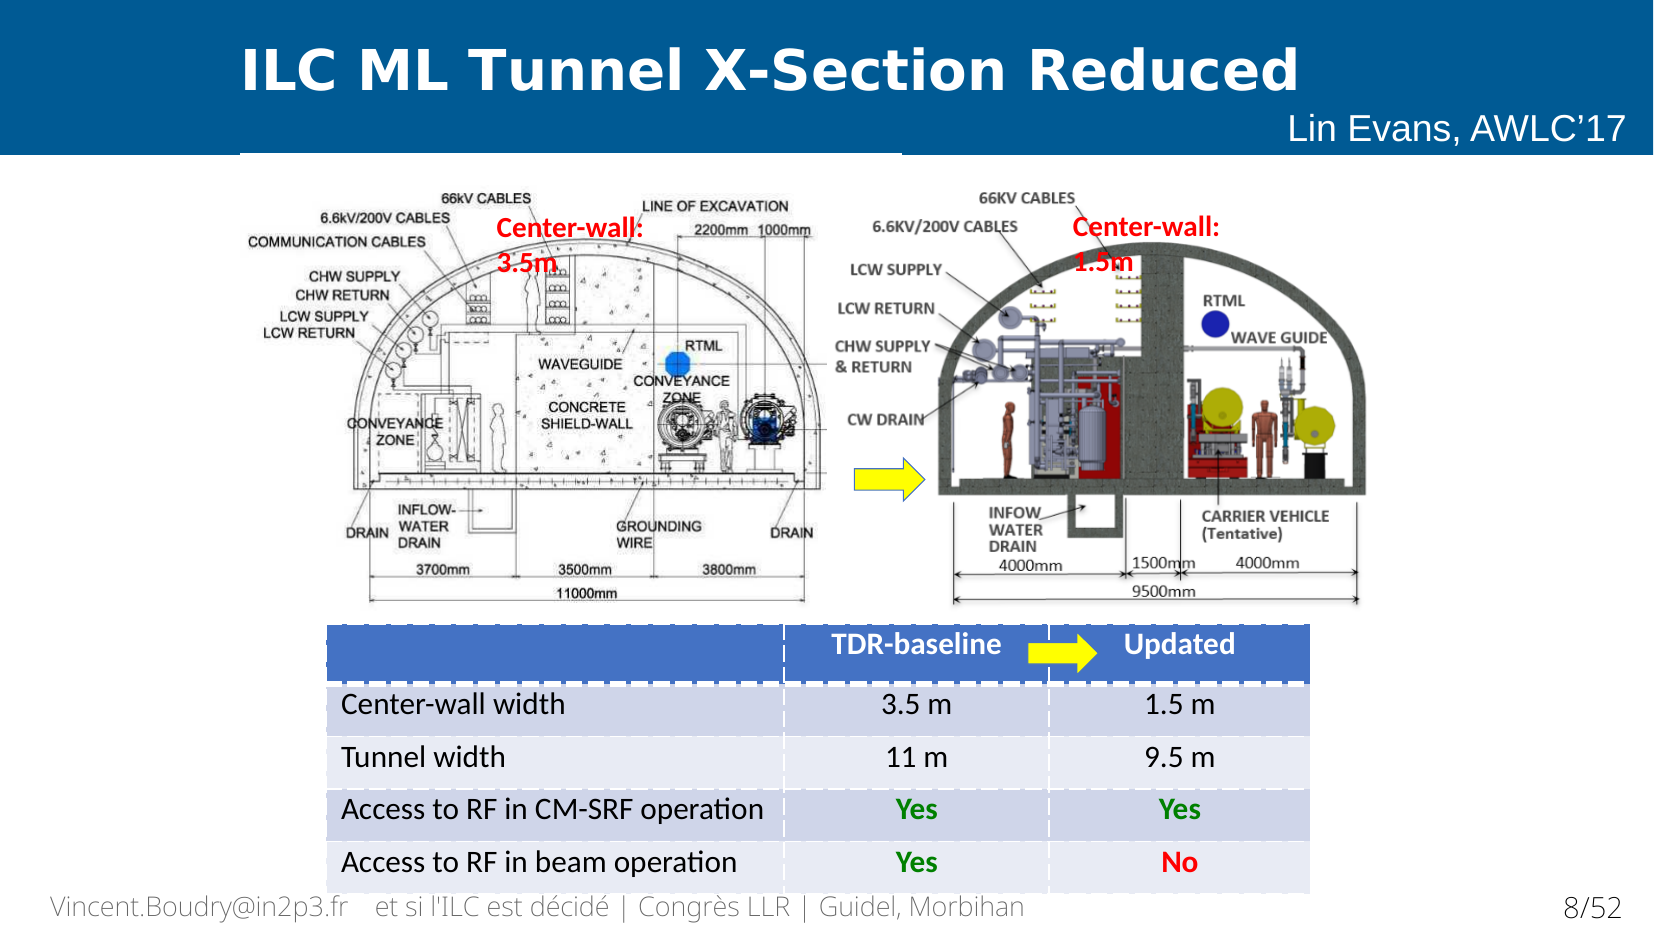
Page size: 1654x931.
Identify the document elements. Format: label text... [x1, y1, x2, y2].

table_cell Yes [784, 841, 1049, 894]
text_box Center-wall: 1.5m [1066, 206, 1274, 277]
picture [240, 153, 1379, 644]
text_box [854, 457, 925, 502]
table_header [326, 624, 784, 684]
table_header TDR-baseline [784, 624, 1049, 684]
table_cell 1.5 m [1049, 684, 1310, 736]
text_box Lin Evans, AWLC’17 [1272, 99, 1642, 156]
table_cell 11 m [784, 736, 1049, 789]
table_header Updated [1049, 624, 1310, 684]
table_cell 9.5 m [1049, 736, 1310, 789]
table_cell 3.5 m [784, 684, 1049, 736]
text_box [1027, 631, 1099, 675]
title ILC ML Tunnel X-Section Reduced [240, 38, 1421, 104]
table_cell No [1049, 841, 1310, 894]
table_cell Yes [784, 789, 1049, 841]
table_cell Access to RF in beam operation [326, 841, 784, 894]
table_cell Center-wall width [326, 684, 784, 736]
table_cell Tunnel width [326, 736, 784, 789]
table_cell Access to RF in CM-SRF operation [326, 789, 784, 841]
text_box Center-wall: 3.5m [490, 208, 690, 279]
table_cell Yes [1049, 789, 1310, 841]
